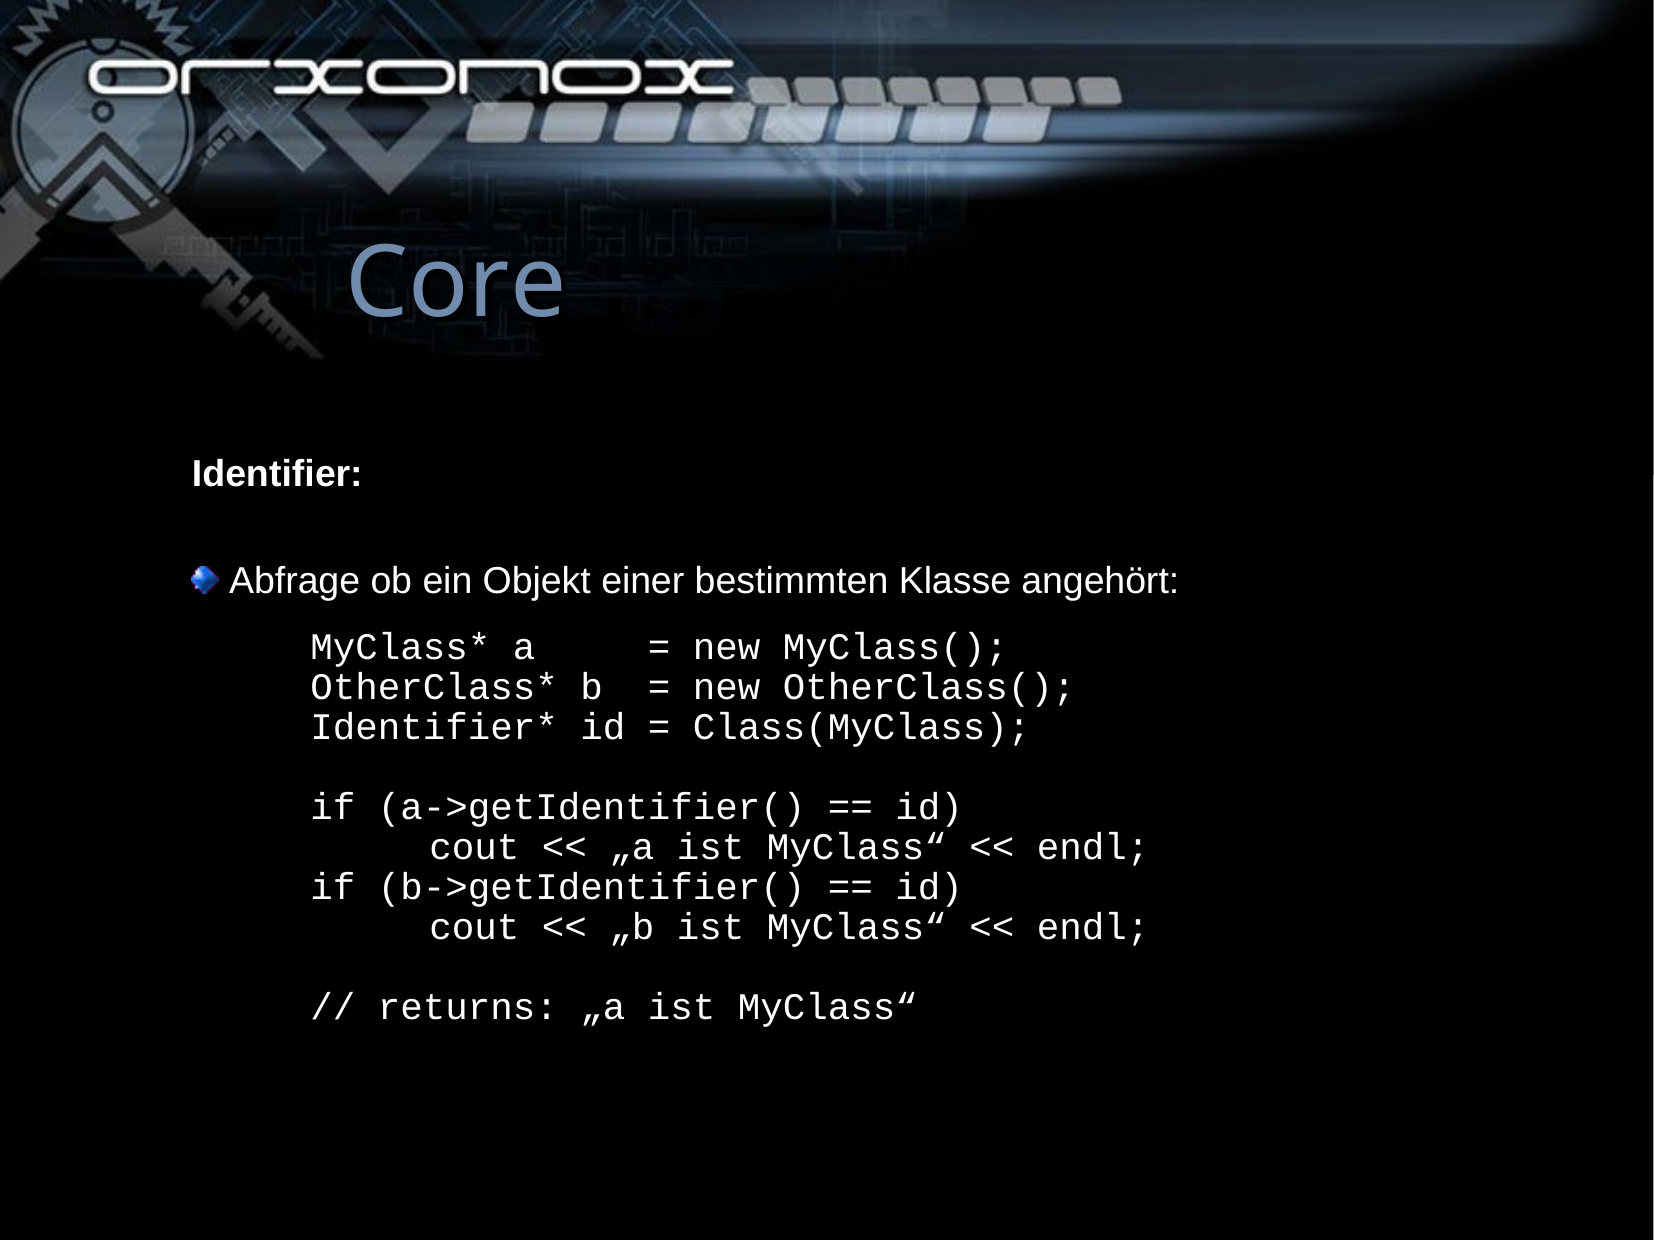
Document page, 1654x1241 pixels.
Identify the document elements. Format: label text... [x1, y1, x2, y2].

text_box Core [330, 194, 1306, 344]
text_box Identifier: Abfrage ob ein Objekt einer bestimmten Klasse angehört: MyClass* a = new MyClass(); OtherClass* b = new OtherClass(); Identifier* id = Class(MyClass); if (a->getIdentifier() == id) cout << „a ist MyClass“ << endl; if (b->getIdentifier() == id) cout << „b ist MyClass“ << endl; // returns: „a ist MyClass“ [177, 442, 1329, 1075]
picture [191, 566, 219, 594]
picture [0, 0, 1654, 475]
